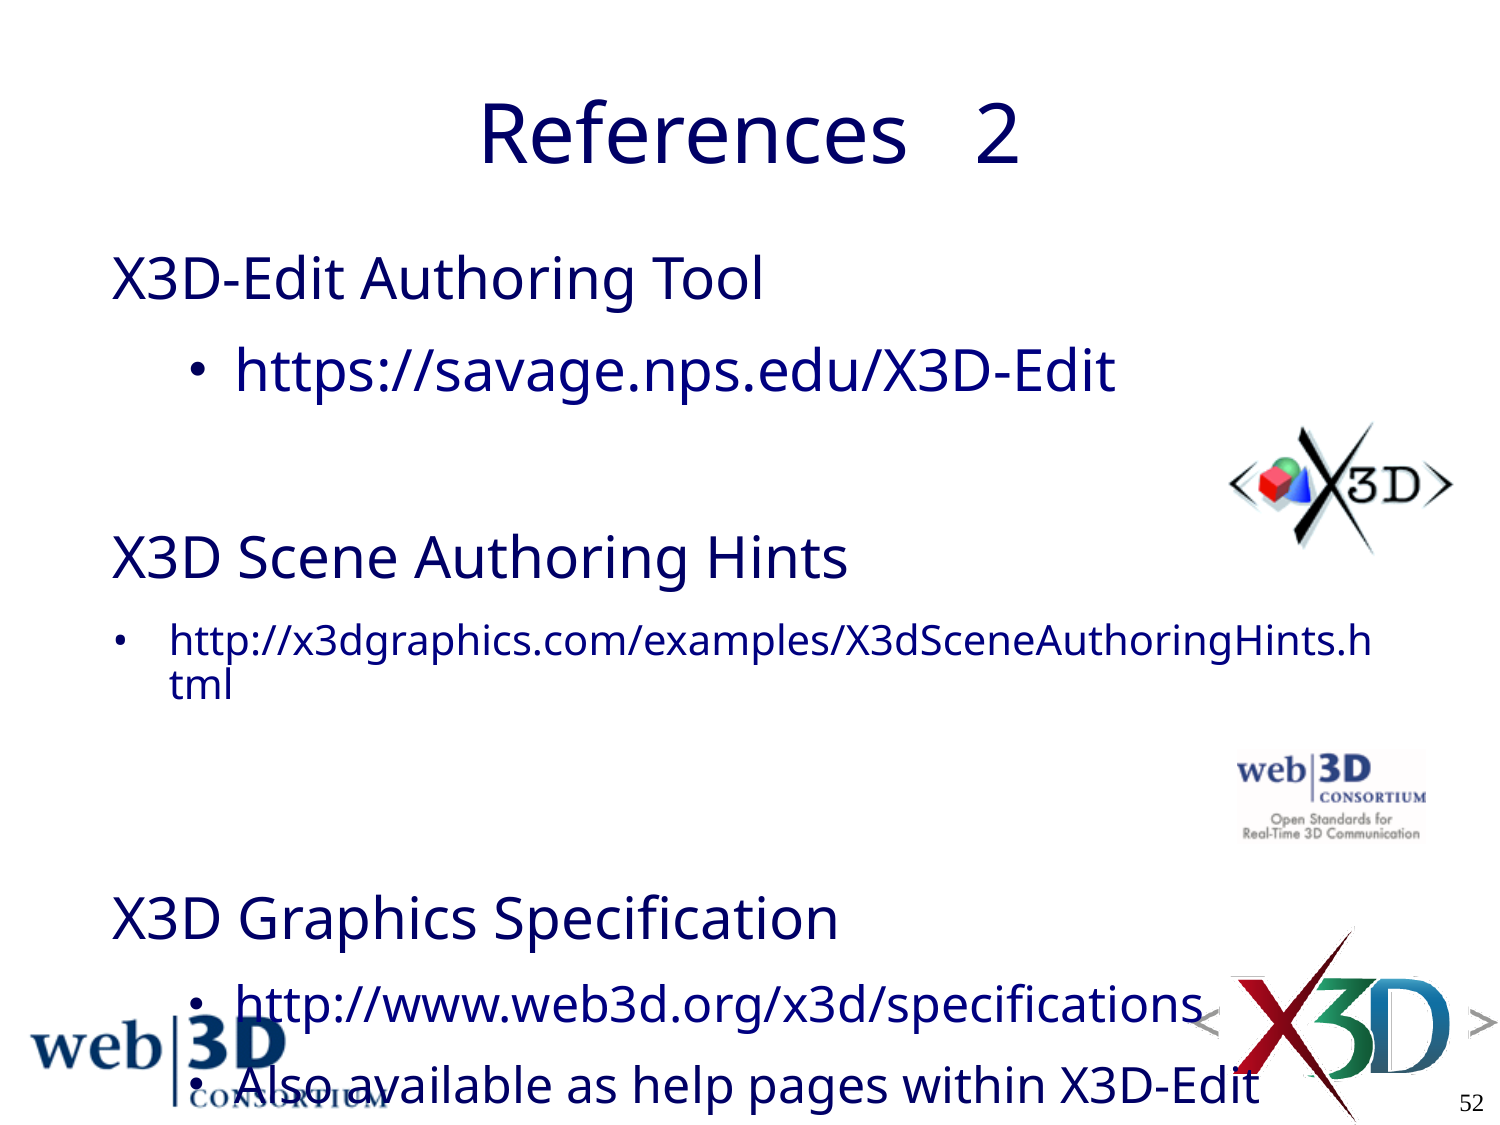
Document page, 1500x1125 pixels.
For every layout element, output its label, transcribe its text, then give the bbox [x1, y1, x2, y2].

picture [1221, 412, 1463, 564]
title References 2 [112, 44, 1388, 218]
list X3D-Edit Authoring Tool https://savage.nps.edu/X3D-Edit X3D Scene Authoring Hints http://x3dgraphics.com/examples/X3dSceneAuthoringHints.html X3D Graphics Specification http://www.web3d.org/x3d/specifications Also available as help pages within X3D-Edit [112, 237, 1388, 1025]
picture [406, 1090, 413, 1100]
picture [1187, 926, 1500, 1125]
picture [1237, 749, 1426, 844]
picture [12, 998, 413, 1118]
